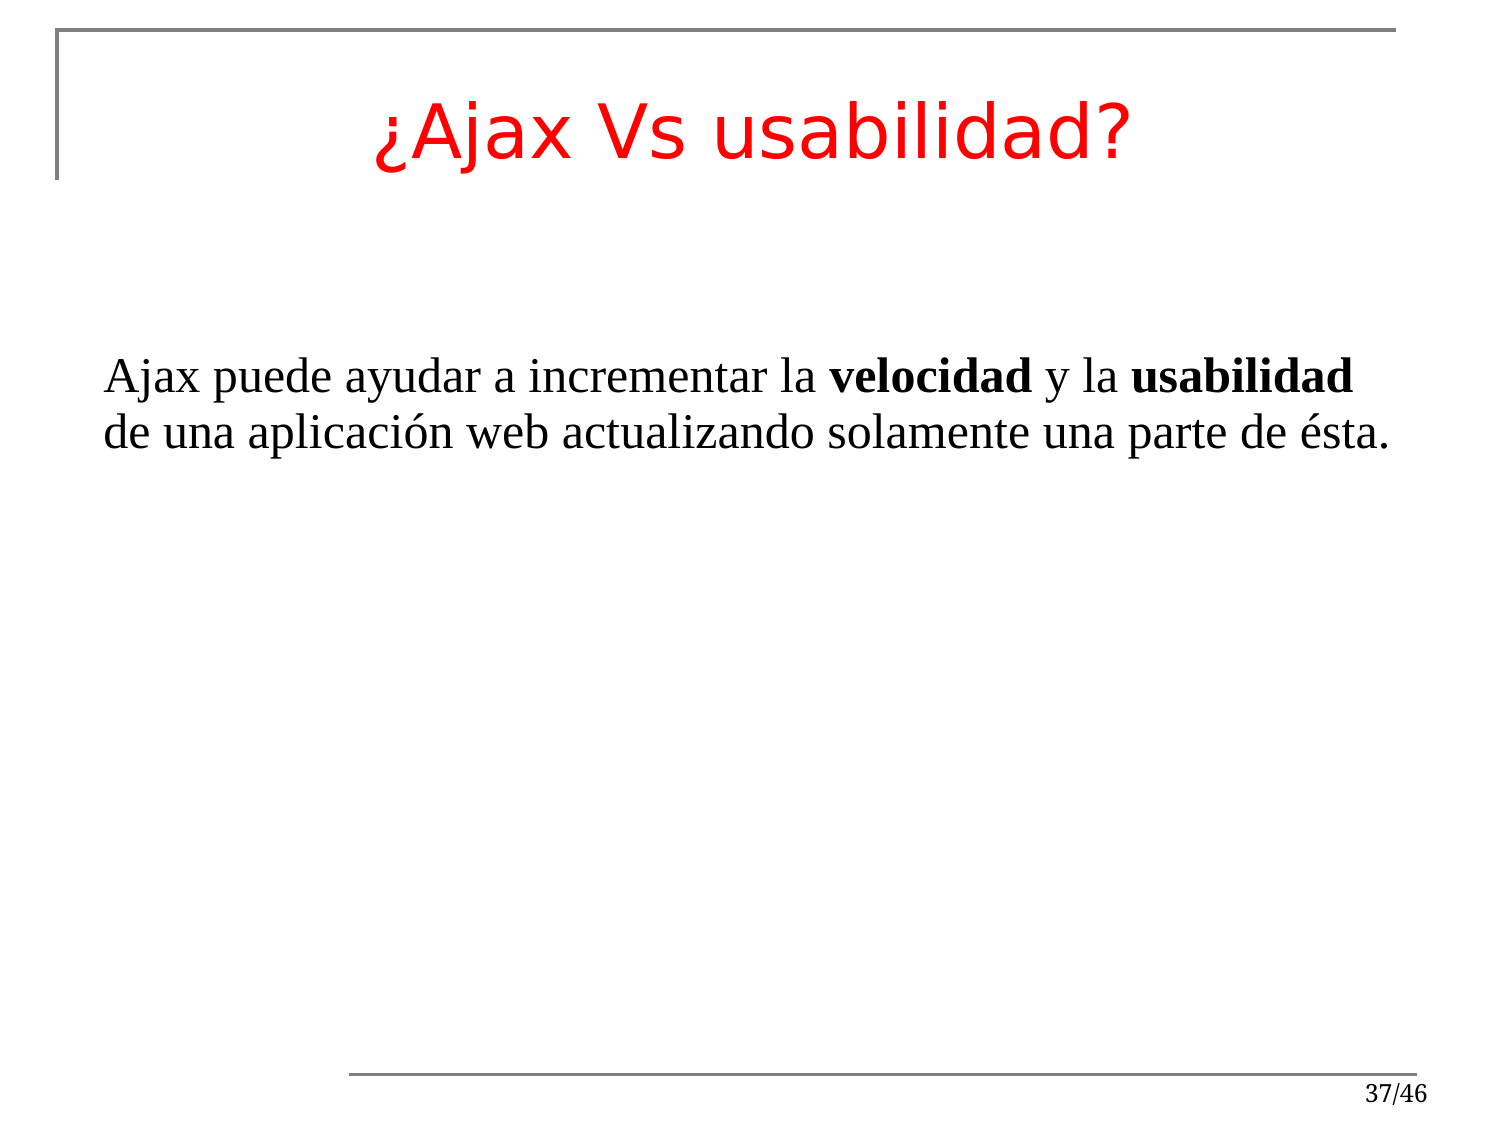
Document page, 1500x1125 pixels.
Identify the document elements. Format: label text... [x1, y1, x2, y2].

text_box Ajax puede ayudar a incrementar la velocidad y la usabilidad de una aplicación web actualizando solamente una parte de ésta. [88, 341, 1412, 582]
title ¿Ajax Vs usabilidad? [59, 59, 1447, 207]
